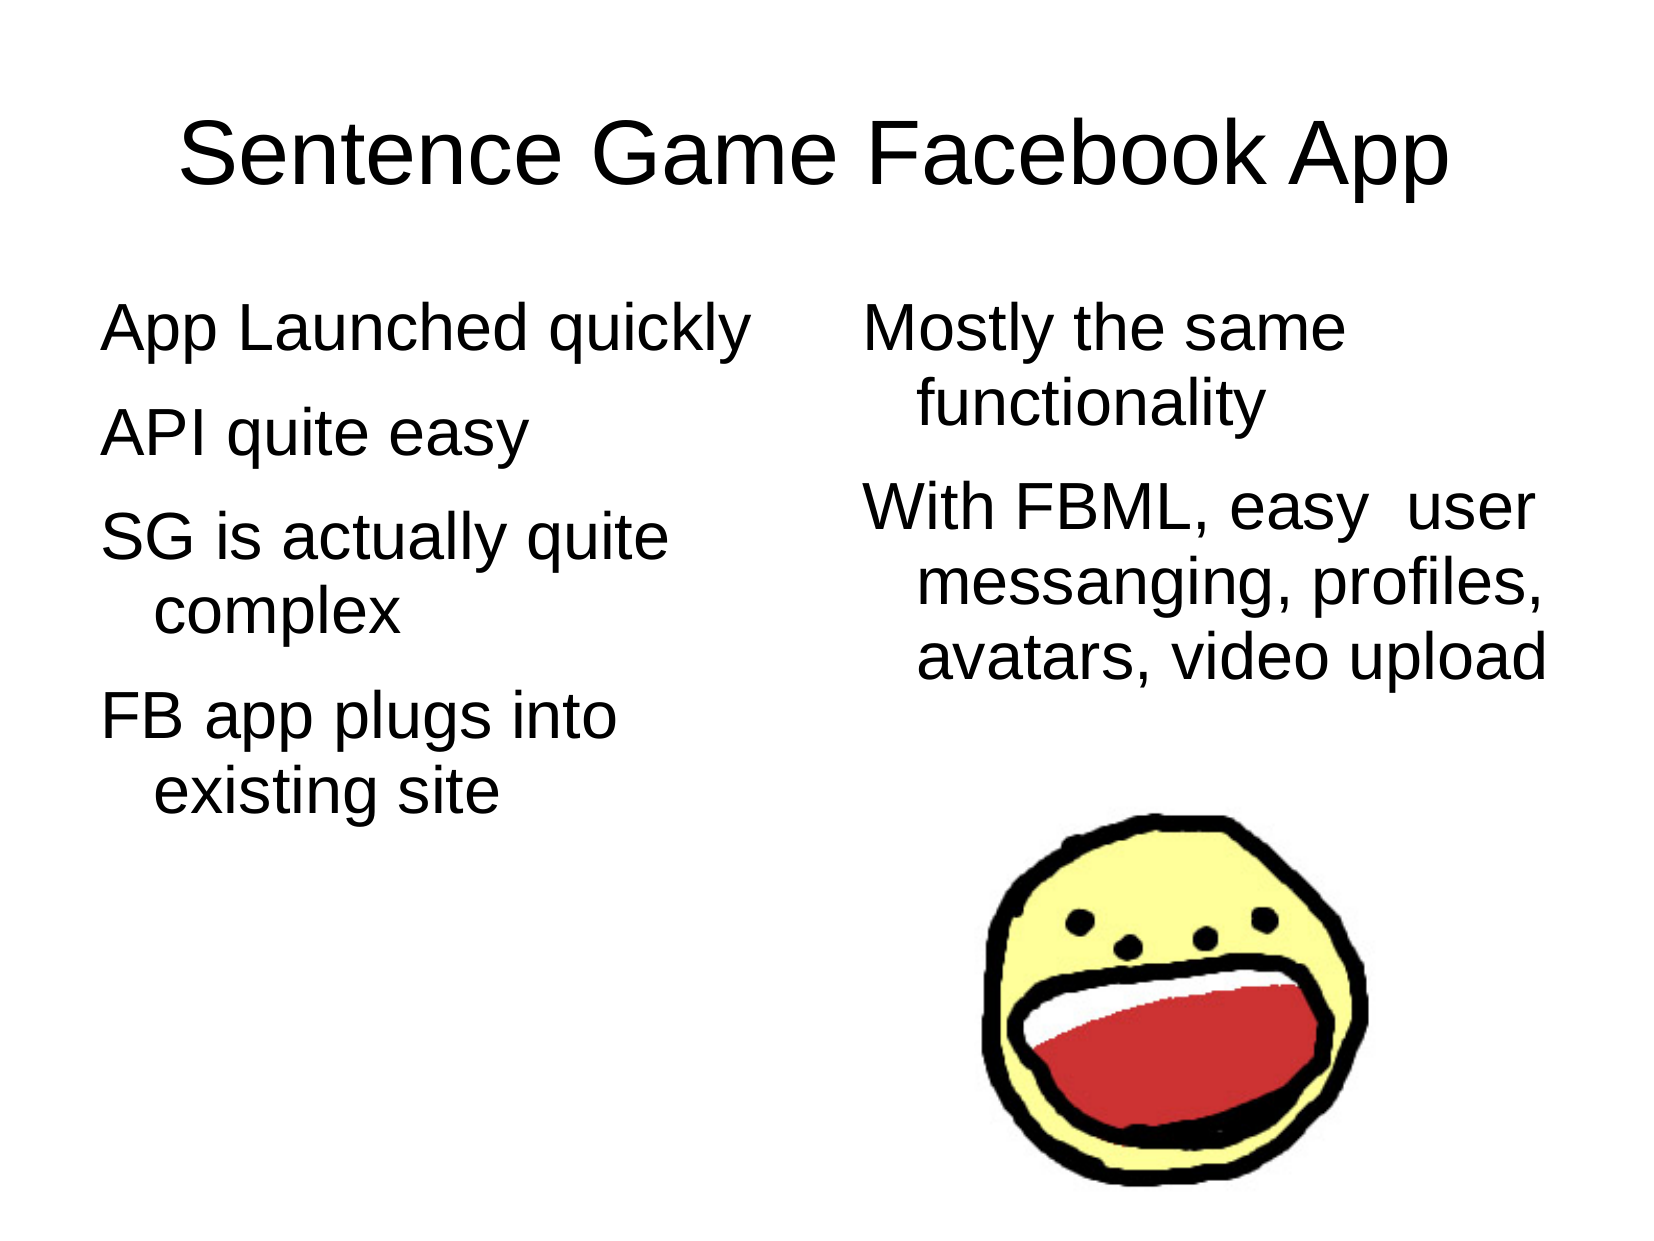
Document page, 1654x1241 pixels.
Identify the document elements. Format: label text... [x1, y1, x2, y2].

list App Launched quickly API quite easy SG is actually quite complex FB app plugs into existing site [82, 290, 809, 1094]
picture [974, 791, 1392, 1208]
title Sentence Game Facebook App [82, 56, 1571, 250]
list Mostly the same functionality With FBML, easy user messanging, profiles, avatars, video upload [845, 290, 1572, 1094]
